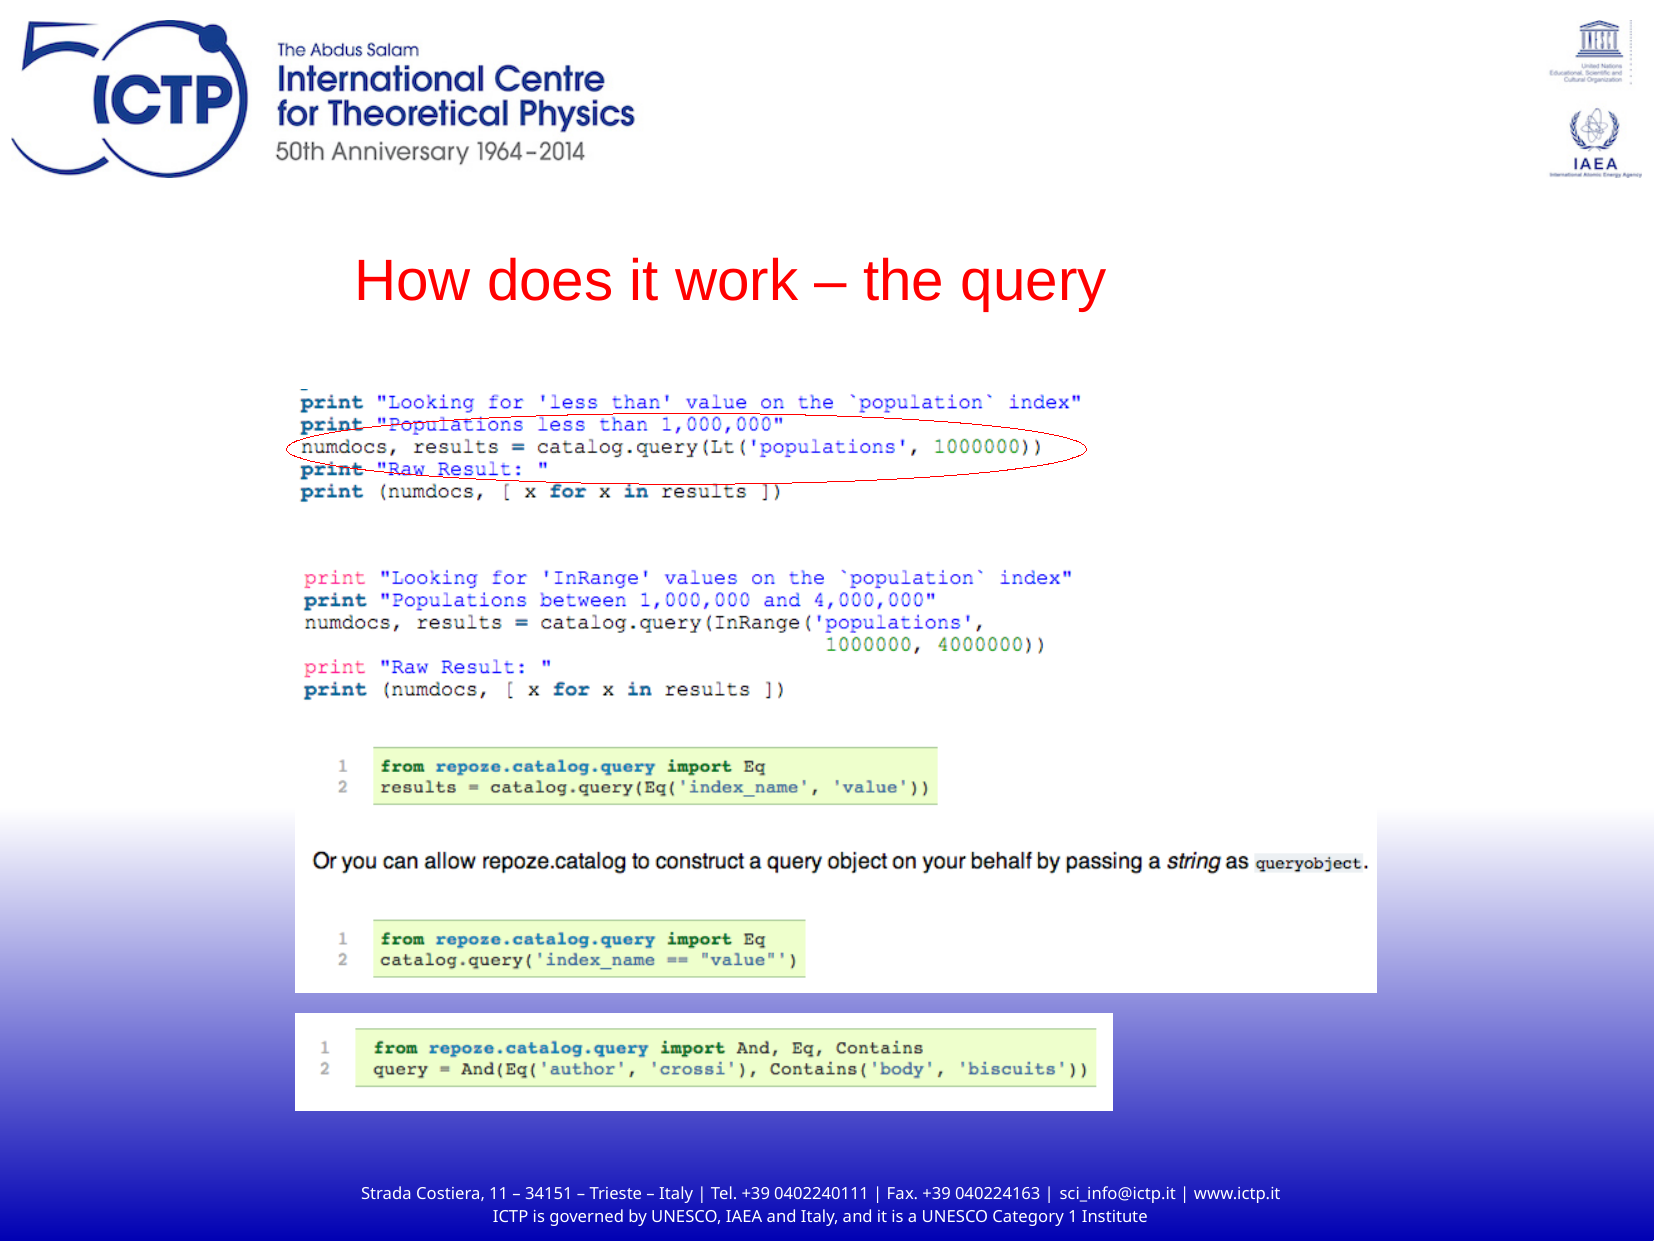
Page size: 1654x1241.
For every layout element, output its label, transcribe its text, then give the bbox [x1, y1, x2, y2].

picture [295, 1013, 1113, 1111]
title How does it work – the query [354, 218, 1571, 343]
picture [295, 566, 1083, 704]
picture [11, 20, 1642, 178]
picture [295, 725, 1377, 993]
picture [286, 389, 1099, 506]
